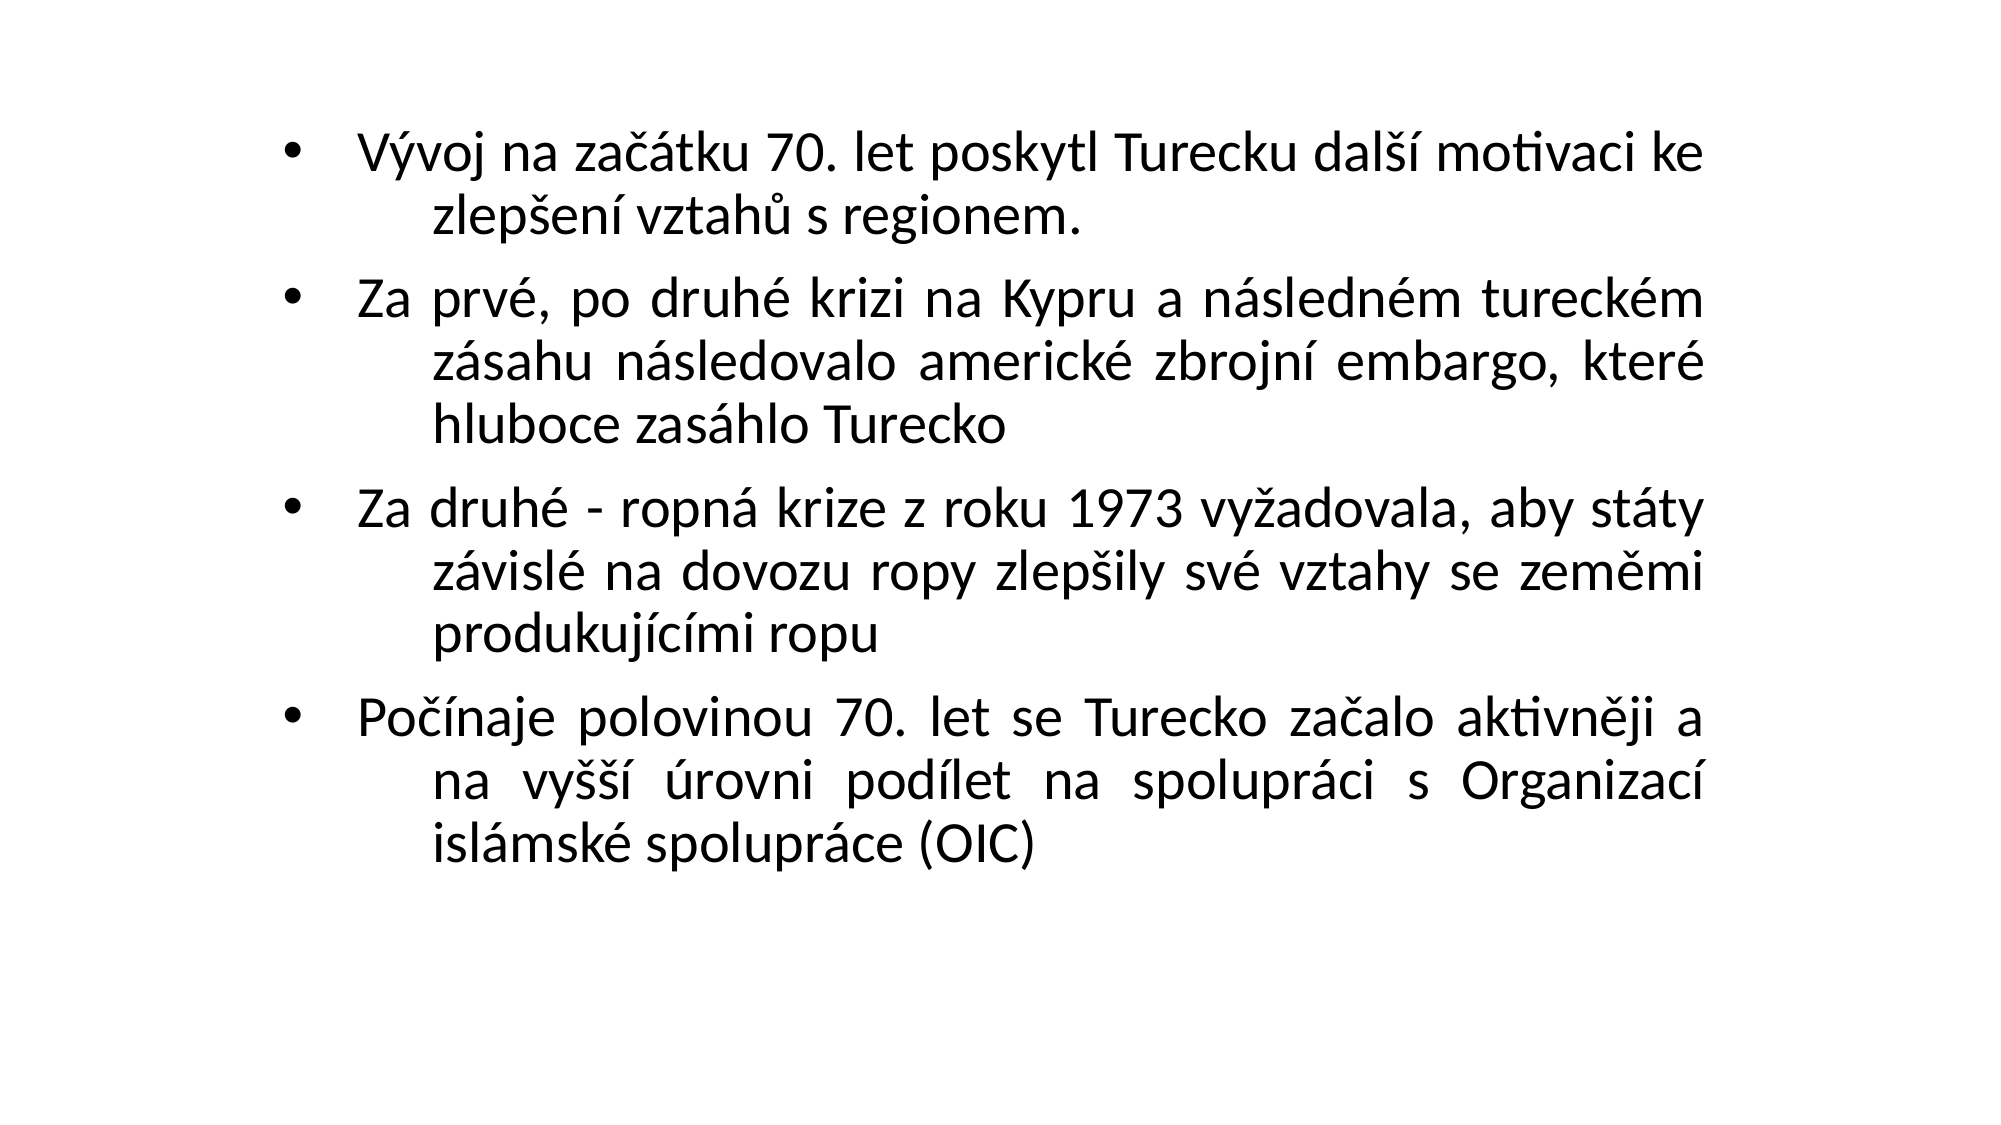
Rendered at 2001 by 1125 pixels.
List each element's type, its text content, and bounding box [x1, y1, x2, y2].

list Vývoj na začátku 70. let poskytl Turecku další motivaci ke zlepšení vztahů s regionem. Za prvé, po druhé krizi na Kypru a následném tureckém zásahu následovalo americké zbrojní embargo, které hluboce zasáhlo Turecko Za druhé - ropná krize z roku 1973 vyžadovala, aby státy závislé na dovozu ropy zlepšily své vztahy se zeměmi produkujícími ropu Počínaje polovinou 70. let se Turecko začalo aktivněji a na vyšší úrovni podílet na spolupráci s Organizací islámské spolupráce (OIC) [267, 113, 1721, 1106]
